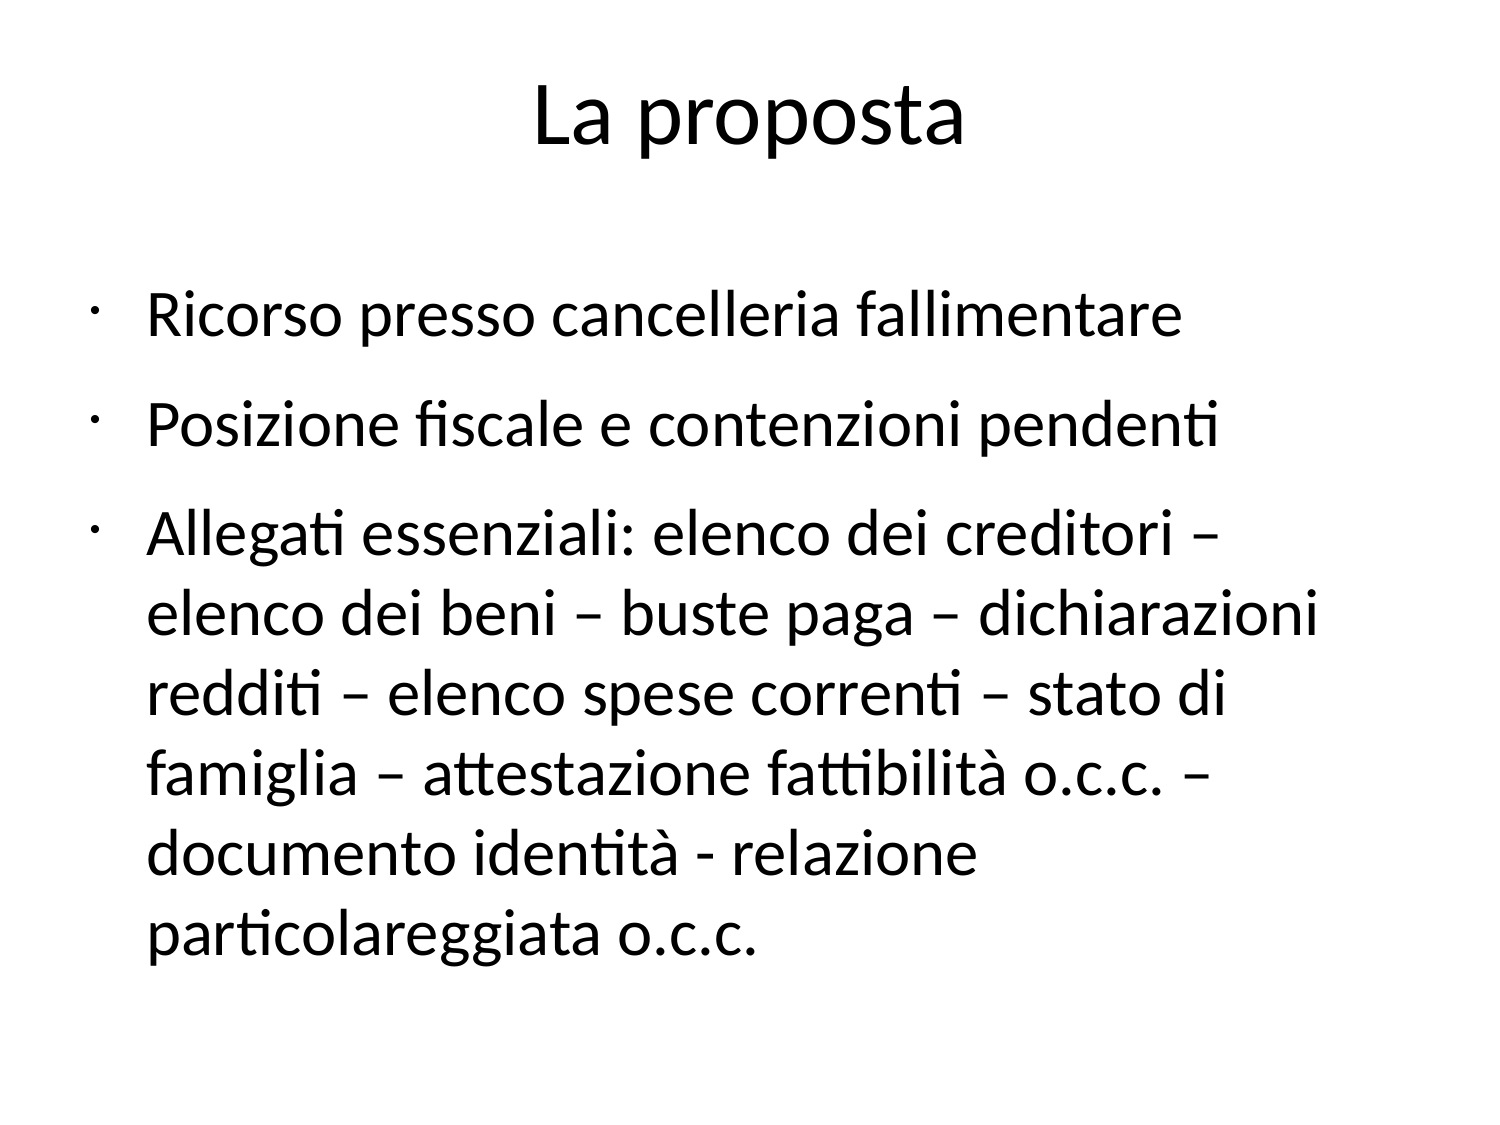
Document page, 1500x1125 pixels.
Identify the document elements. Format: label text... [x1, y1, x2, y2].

title La proposta [75, 45, 1425, 233]
list Ricorso presso cancelleria fallimentare Posizione fiscale e contenzioni pendenti Allegati essenziali: elenco dei creditori – elenco dei beni – buste paga – dichiarazioni redditi – elenco spese correnti – stato di famiglia – attestazione fattibilità o.c.c. – documento identità - relazione particolareggiata o.c.c. [75, 262, 1425, 1005]
